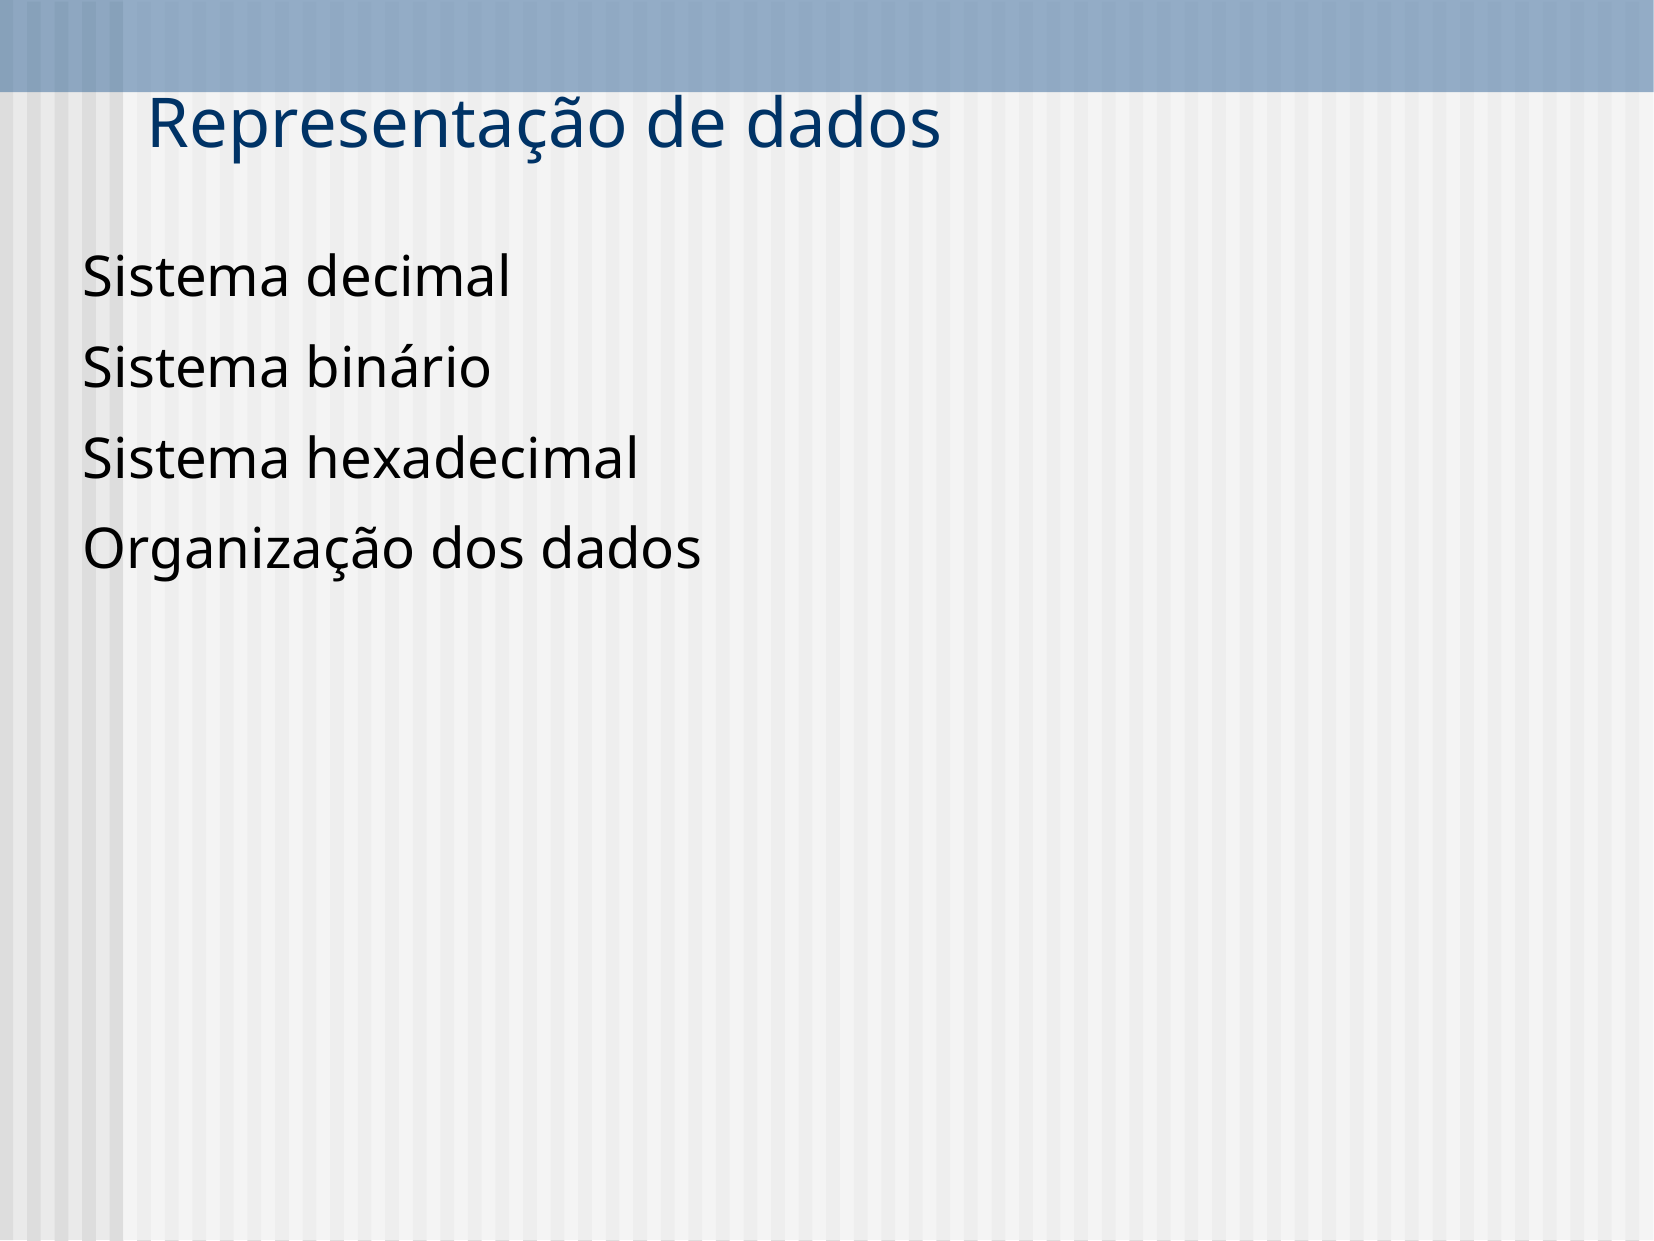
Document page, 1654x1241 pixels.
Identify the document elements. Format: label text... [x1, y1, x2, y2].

title Representação de dados [146, 36, 1536, 204]
list Sistema decimal Sistema binário Sistema hexadecimal Organização dos dados [82, 236, 1571, 1094]
